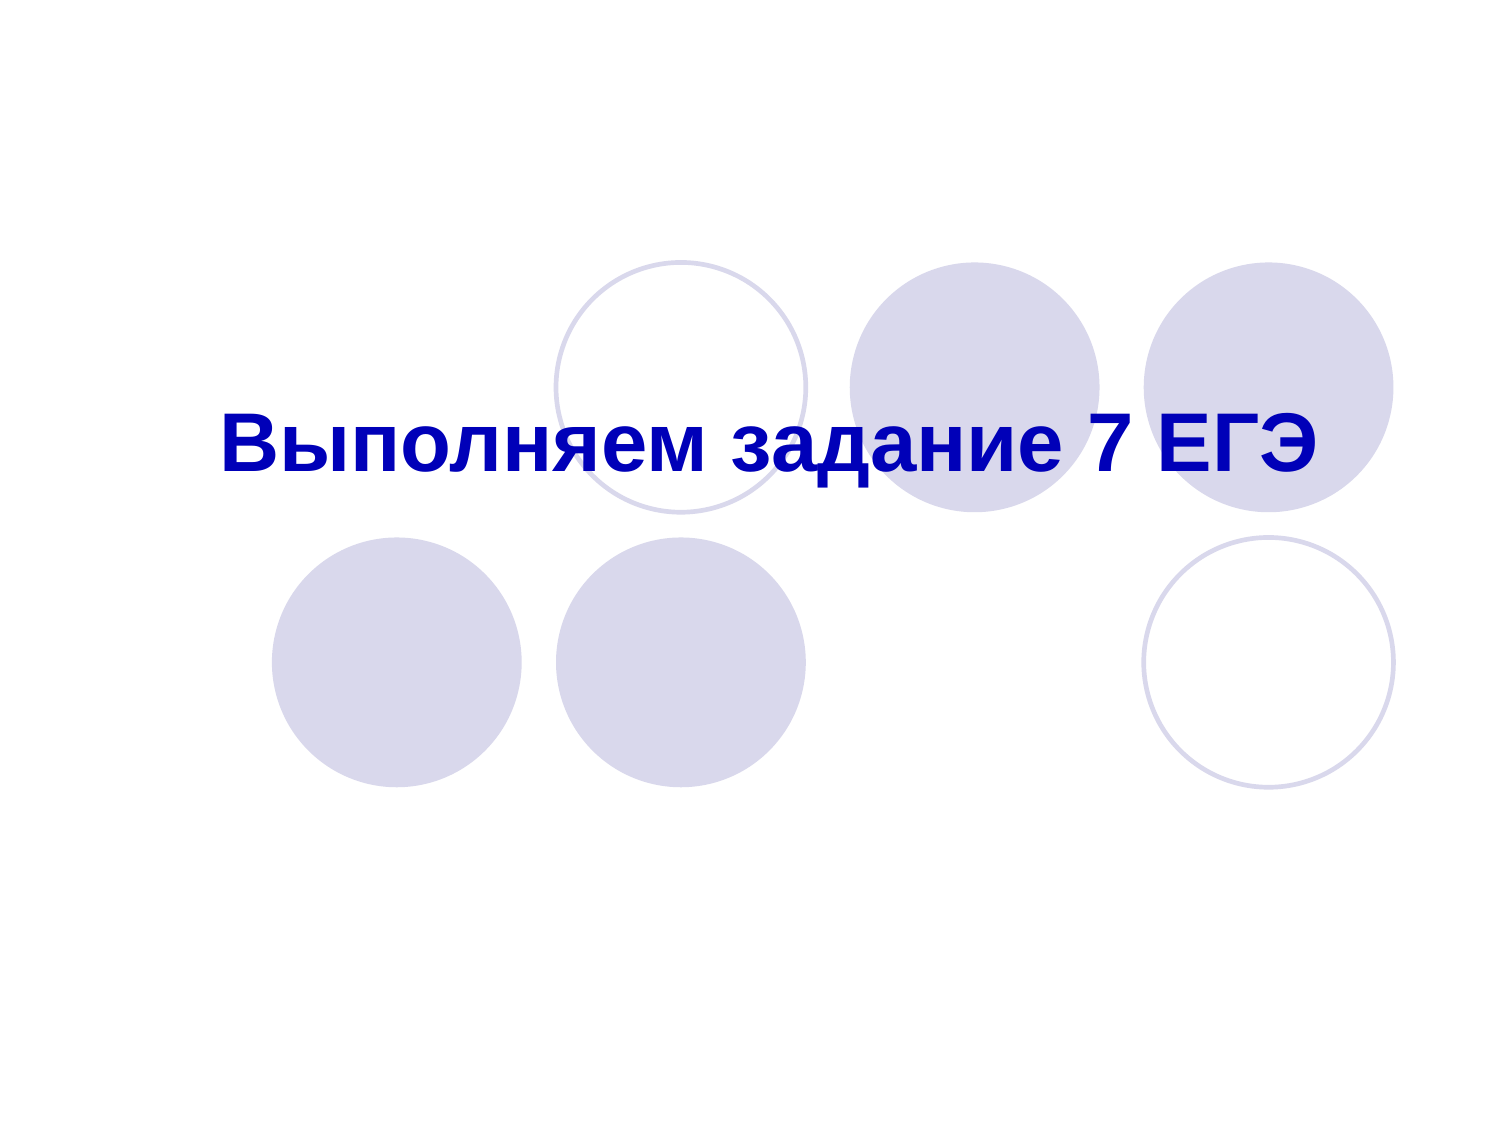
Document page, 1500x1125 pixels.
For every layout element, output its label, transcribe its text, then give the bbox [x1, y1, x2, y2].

title Выполняем задание 7 ЕГЭ [59, 178, 1335, 497]
